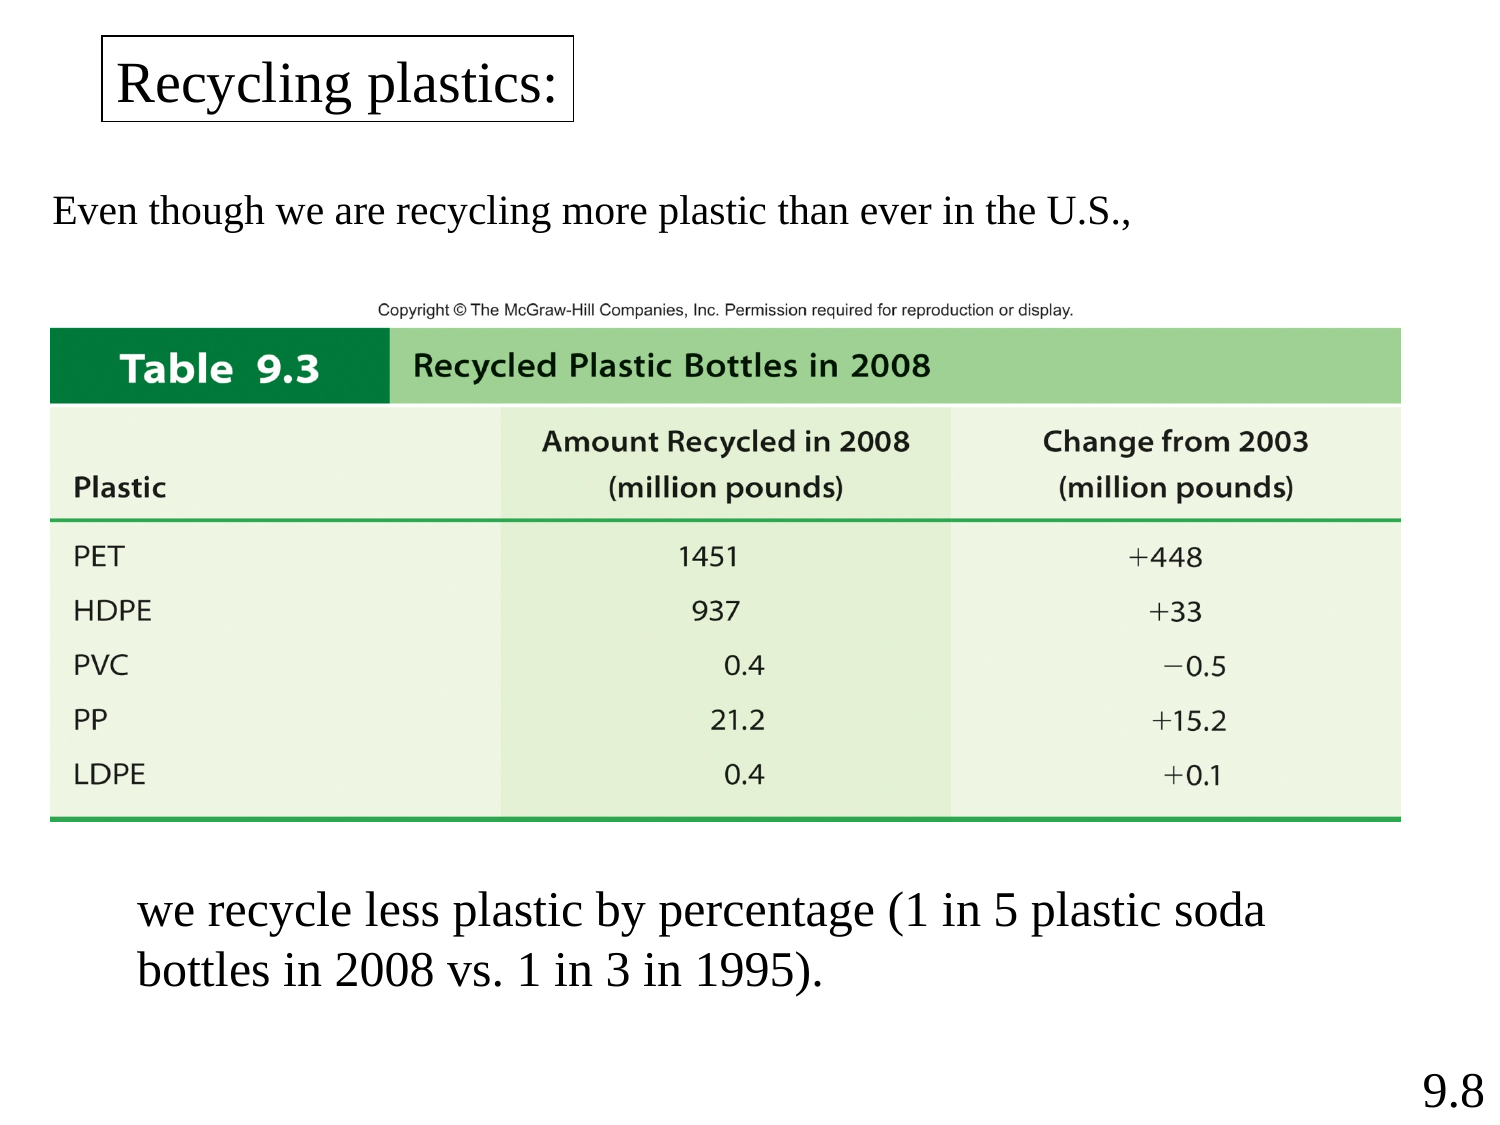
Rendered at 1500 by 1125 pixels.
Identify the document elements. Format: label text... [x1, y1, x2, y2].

text_box Even though we are recycling more plastic than ever in the U.S., [37, 174, 1328, 241]
text_box 9.8 [1407, 1049, 1500, 1125]
picture [50, 303, 1401, 822]
text_box Recycling plastics: [101, 35, 574, 122]
text_box we recycle less plastic by percentage (1 in 5 plastic soda bottles in 2008 vs. 1 in 3 in 1995). [122, 869, 1413, 1005]
